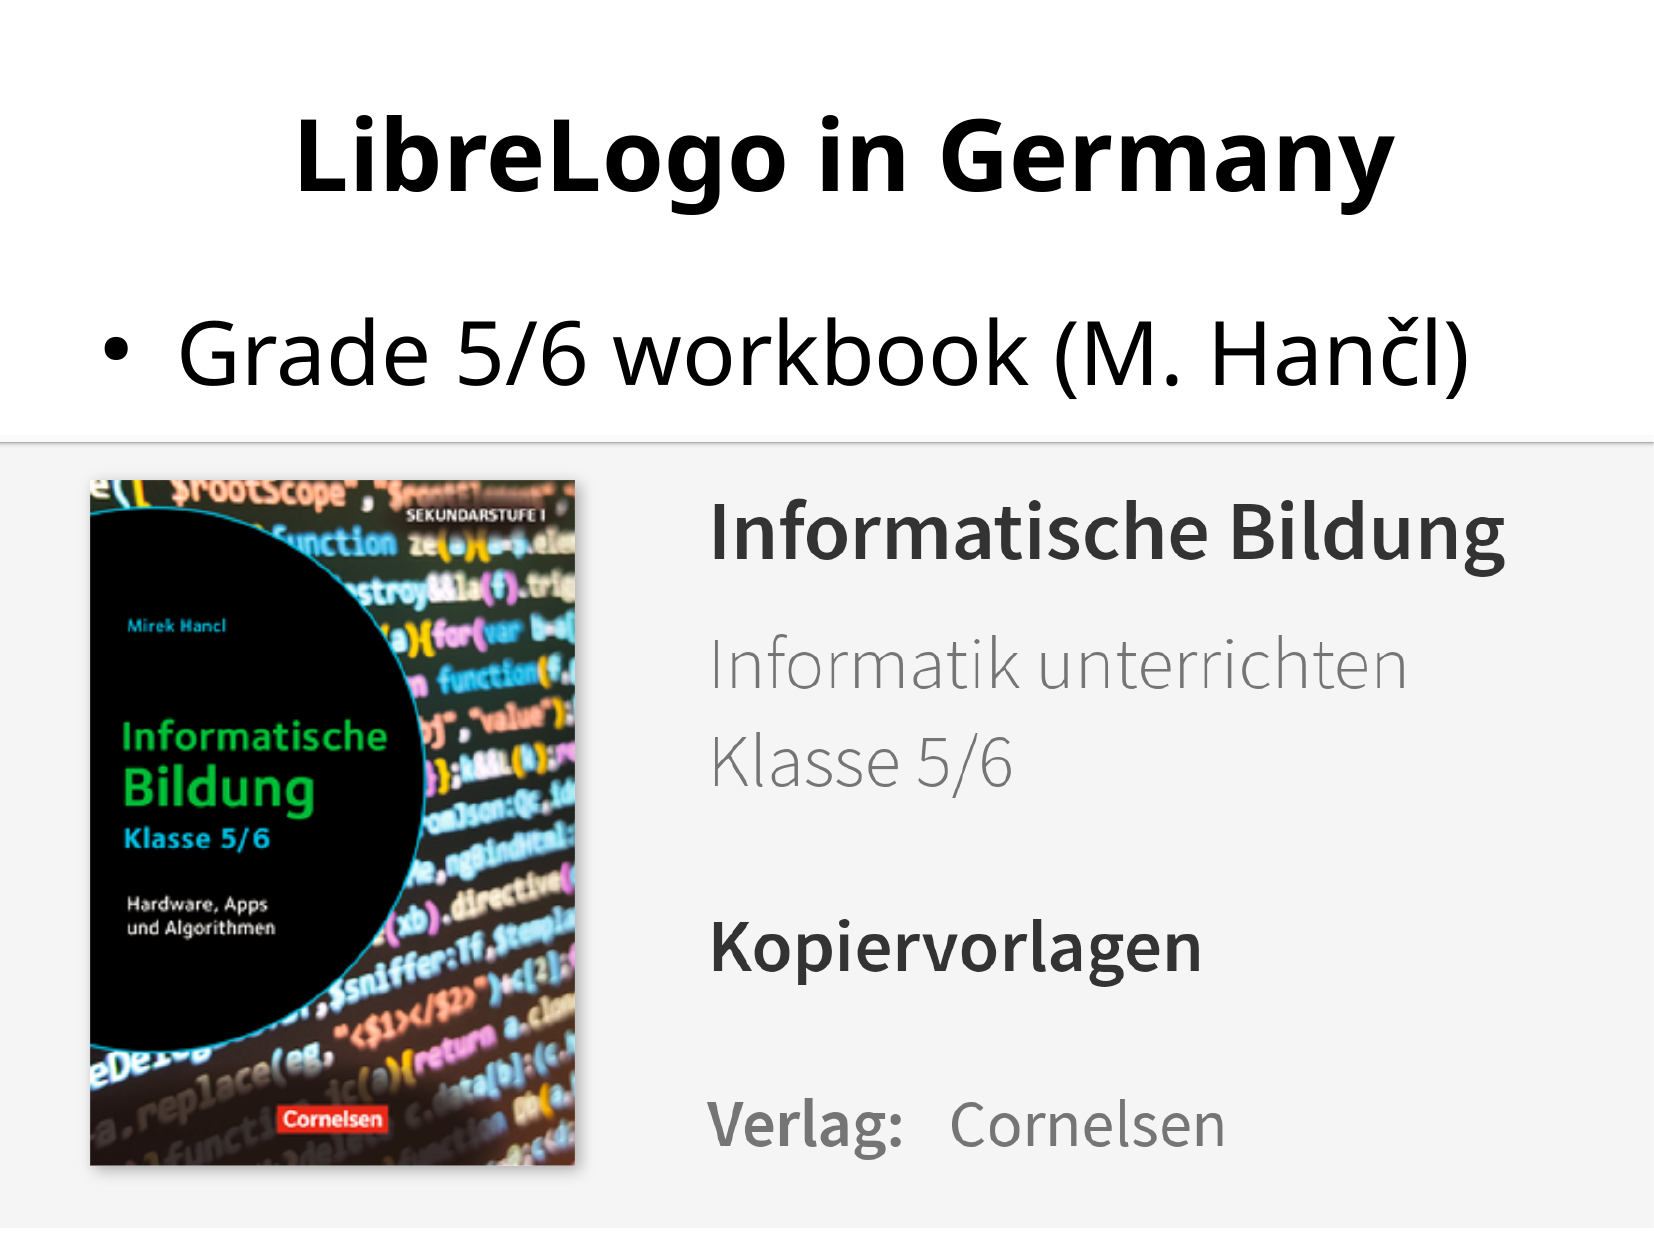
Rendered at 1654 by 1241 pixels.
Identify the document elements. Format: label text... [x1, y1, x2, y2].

title LibreLogo in Germany [47, 36, 1642, 270]
list Grade 5/6 workbook (M. Hančl) [82, 290, 1571, 435]
picture [0, 435, 1654, 1228]
